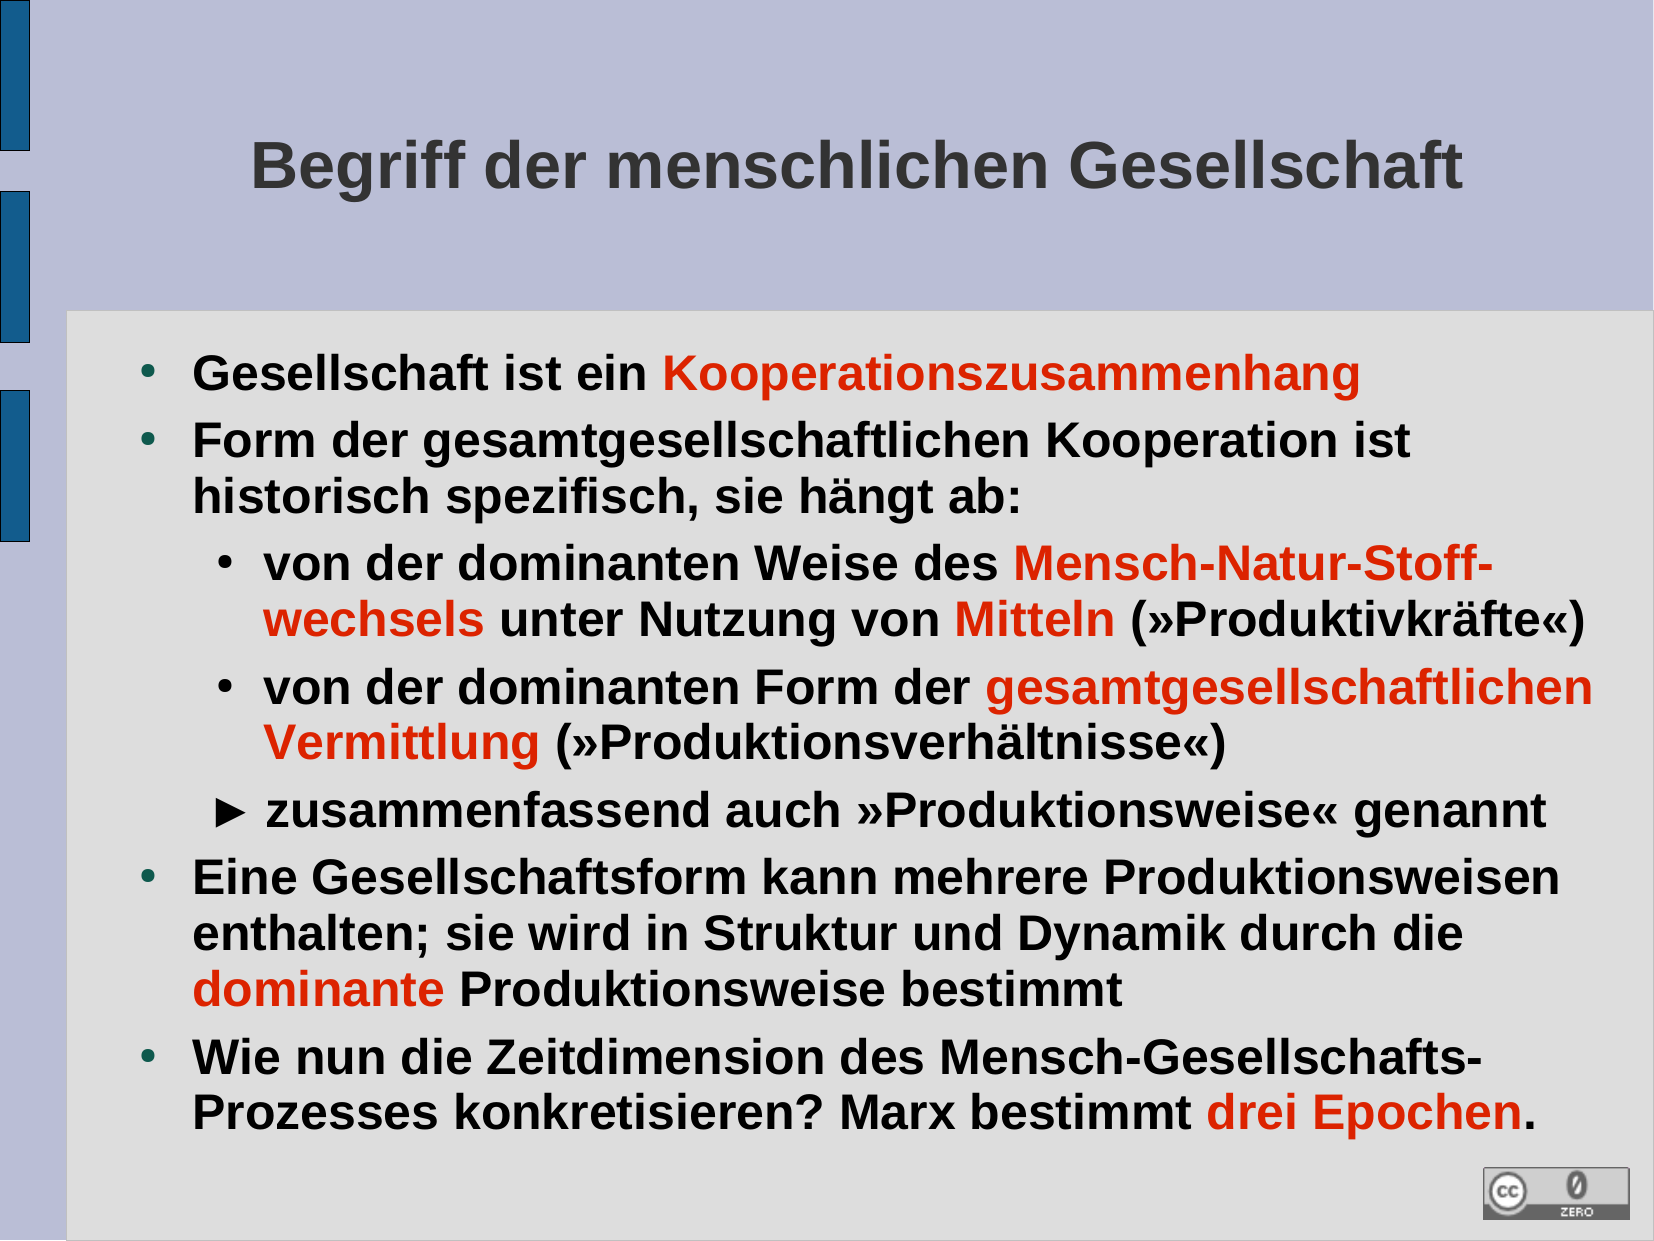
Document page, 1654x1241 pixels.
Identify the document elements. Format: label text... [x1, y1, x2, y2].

list Gesellschaft ist ein Kooperationszusammenhang Form der gesamtgesellschaftlichen Kooperation ist historisch spezifisch, sie hängt ab: von der dominanten Weise des Mensch-Natur-Stoff-wechsels unter Nutzung von Mitteln (»Produktivkräfte«) von der dominanten Form der gesamtgesellschaftlichen Vermittlung (»Produktionsverhältnisse«) ► zusammenfassend auch »Produktionsweise« genannt Eine Gesellschaftsform kann mehrere Produktionsweisen enthalten; sie wird in Struktur und Dynamik durch die dominante Produktionsweise bestimmt Wie nun die Zeitdimension des Mensch-Gesellschafts-Prozesses konkretisieren? Marx bestimmt drei Epochen. [121, 344, 1595, 1152]
title Begriff der menschlichen Gesellschaft [121, 61, 1595, 269]
picture [1483, 1167, 1630, 1220]
